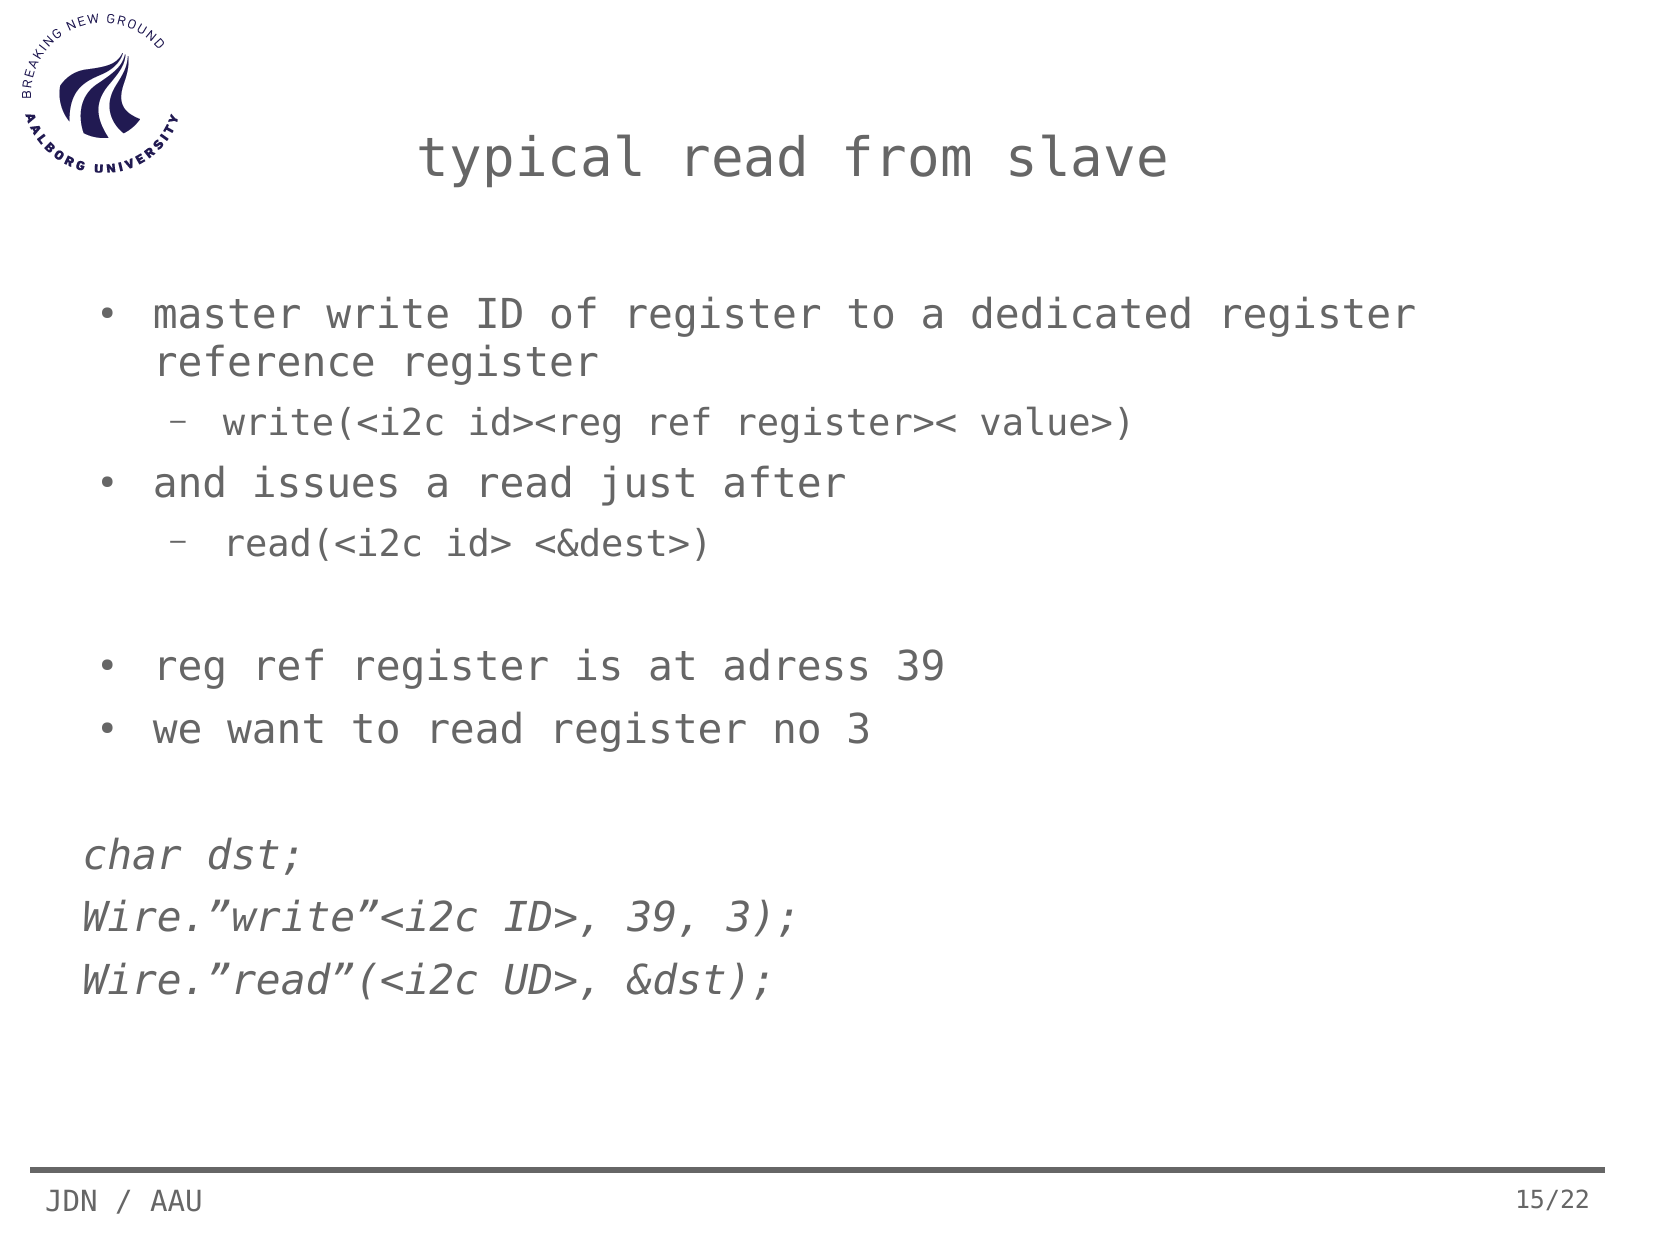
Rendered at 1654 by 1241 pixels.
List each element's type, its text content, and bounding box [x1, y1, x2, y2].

list master write ID of register to a dedicated register reference register write(<i2c id><reg ref register>< value>) and issues a read just after read(<i2c id> <&dest>) reg ref register is at adress 39 we want to read register no 3 char dst; Wire.”write”<i2c ID>, 39, 3); Wire.”read”(<i2c UD>, &dst); [82, 290, 1571, 1010]
title typical read from slave [86, 105, 1501, 211]
picture [22, 13, 178, 173]
